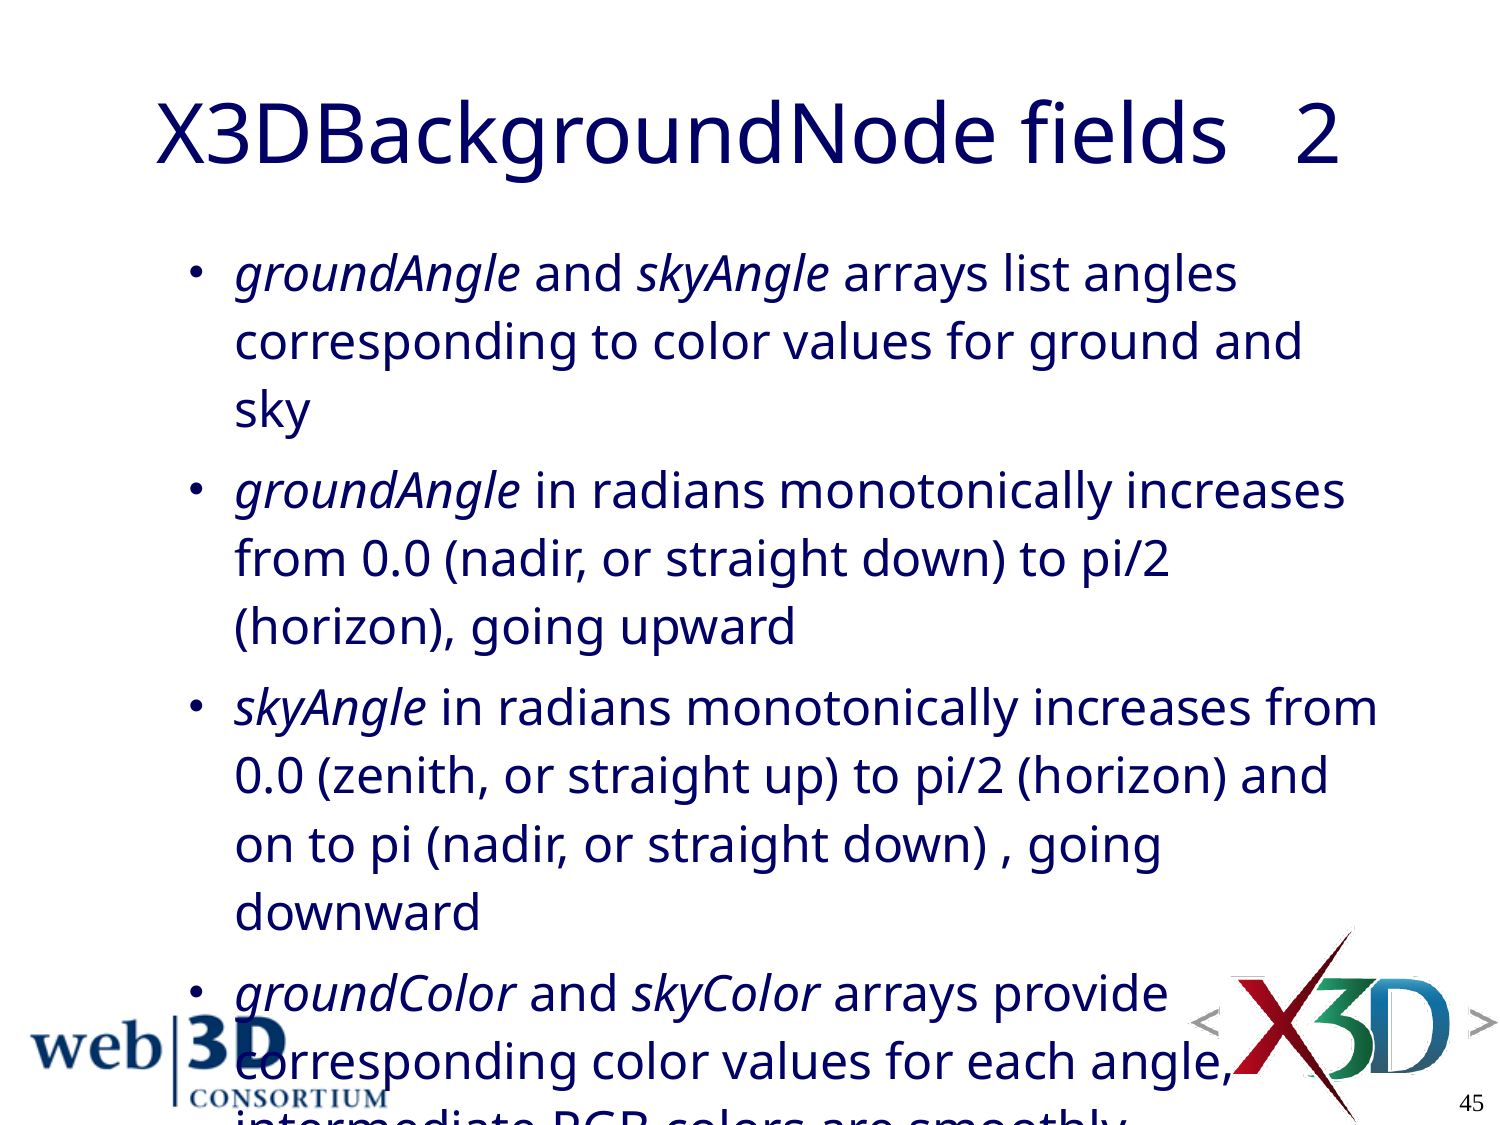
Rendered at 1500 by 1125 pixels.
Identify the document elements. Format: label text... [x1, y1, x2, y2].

picture [241, 998, 254, 1008]
picture [1187, 926, 1500, 1125]
picture [289, 998, 303, 1008]
list groundAngle and skyAngle arrays list angles corresponding to color values for ground and sky groundAngle in radians monotonically increases from 0.0 (nadir, or straight down) to pi/2 (horizon), going upward skyAngle in radians monotonically increases from 0.0 (zenith, or straight up) to pi/2 (horizon) and on to pi (nadir, or straight down) , going downward groundColor and skyColor arrays provide corresponding color values for each angle, intermediate RGB colors are smoothly interpolated [112, 237, 1388, 986]
picture [405, 998, 413, 1007]
title X3DBackgroundNode fields 2 [112, 44, 1388, 218]
picture [12, 998, 413, 1118]
picture [375, 998, 388, 1008]
picture [317, 998, 330, 1008]
